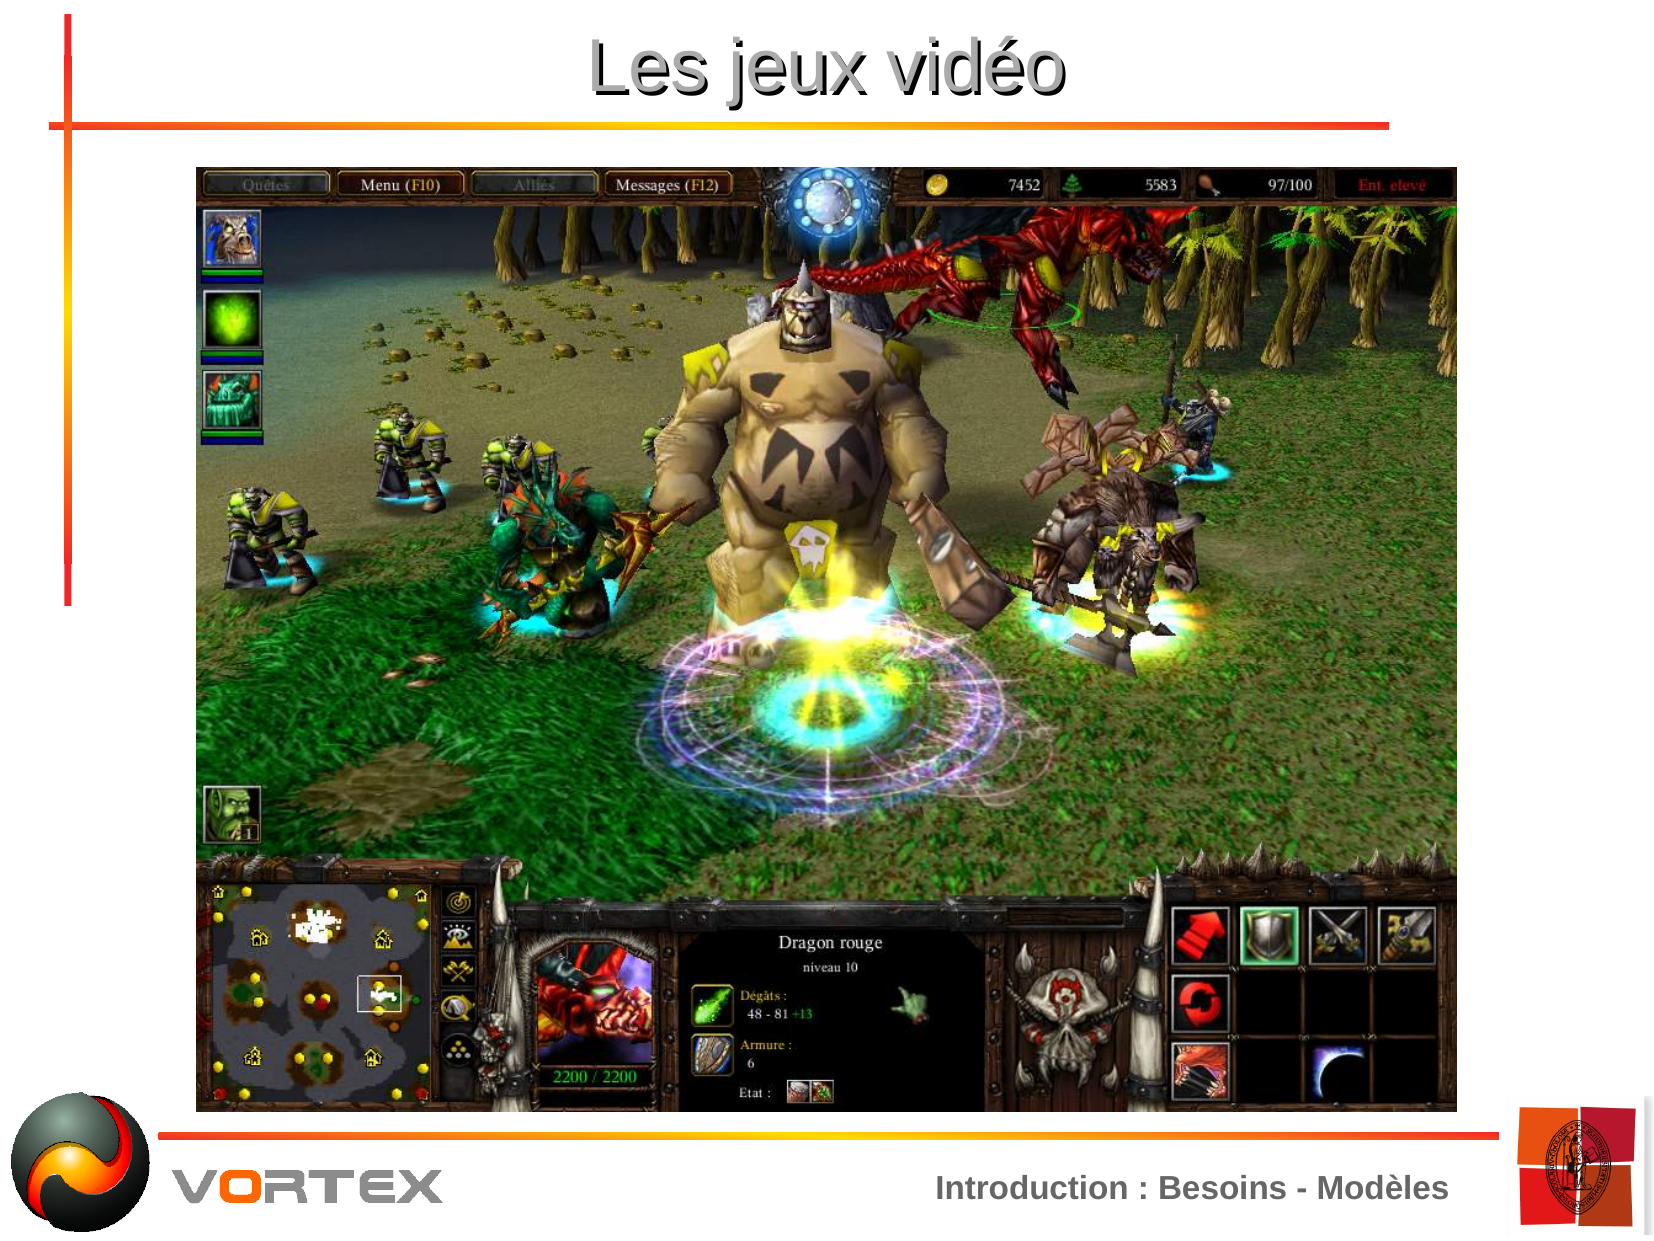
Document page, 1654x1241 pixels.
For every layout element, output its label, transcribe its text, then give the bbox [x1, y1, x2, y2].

picture [11, 167, 1457, 1232]
title Les jeux vidéo [0, 9, 1654, 123]
picture [1505, 1096, 1653, 1235]
